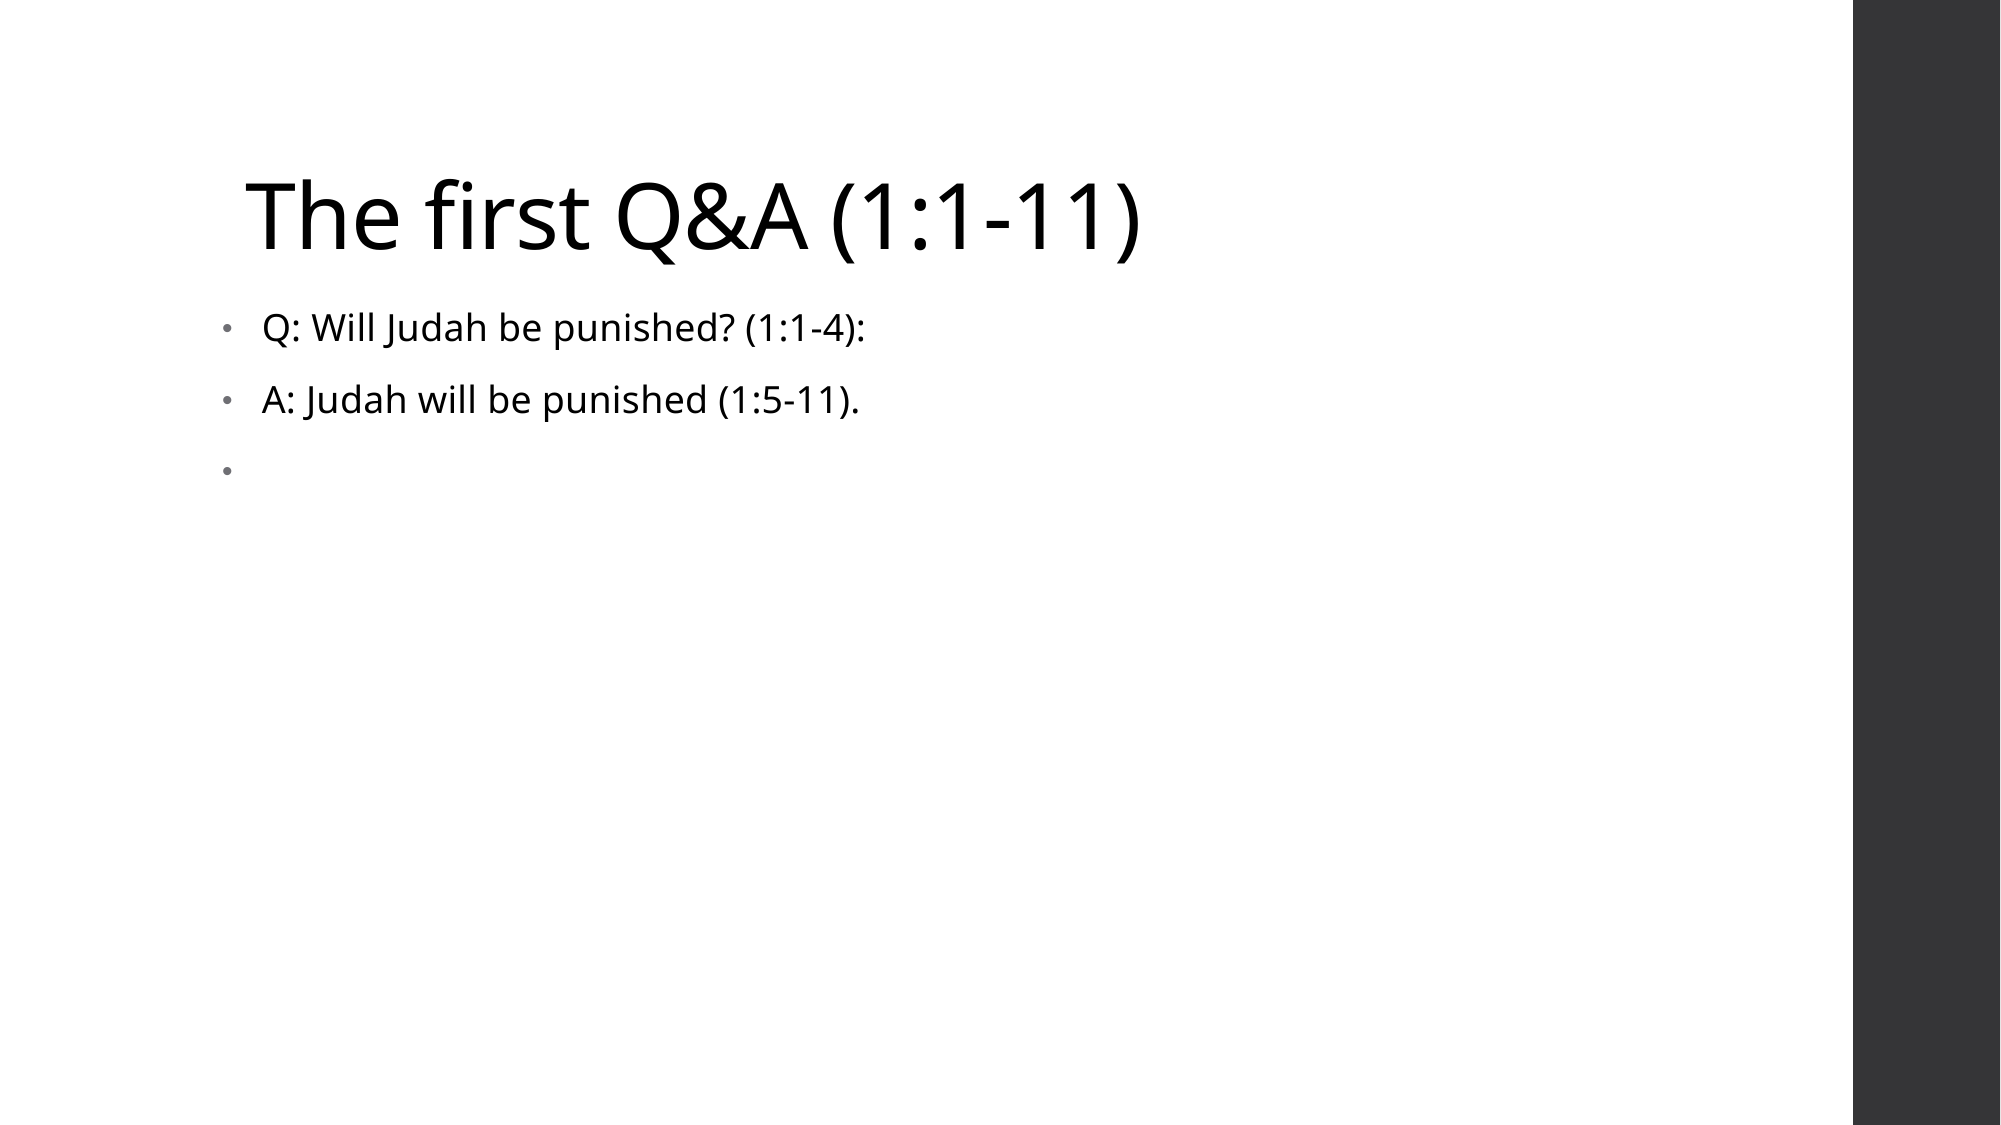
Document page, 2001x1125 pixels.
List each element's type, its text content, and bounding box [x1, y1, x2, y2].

title The first Q&A (1:1-11) [206, 60, 1797, 278]
list Q: Will Judah be punished? (1:1-4): A: Judah will be punished (1:5-11). [206, 299, 1617, 1014]
